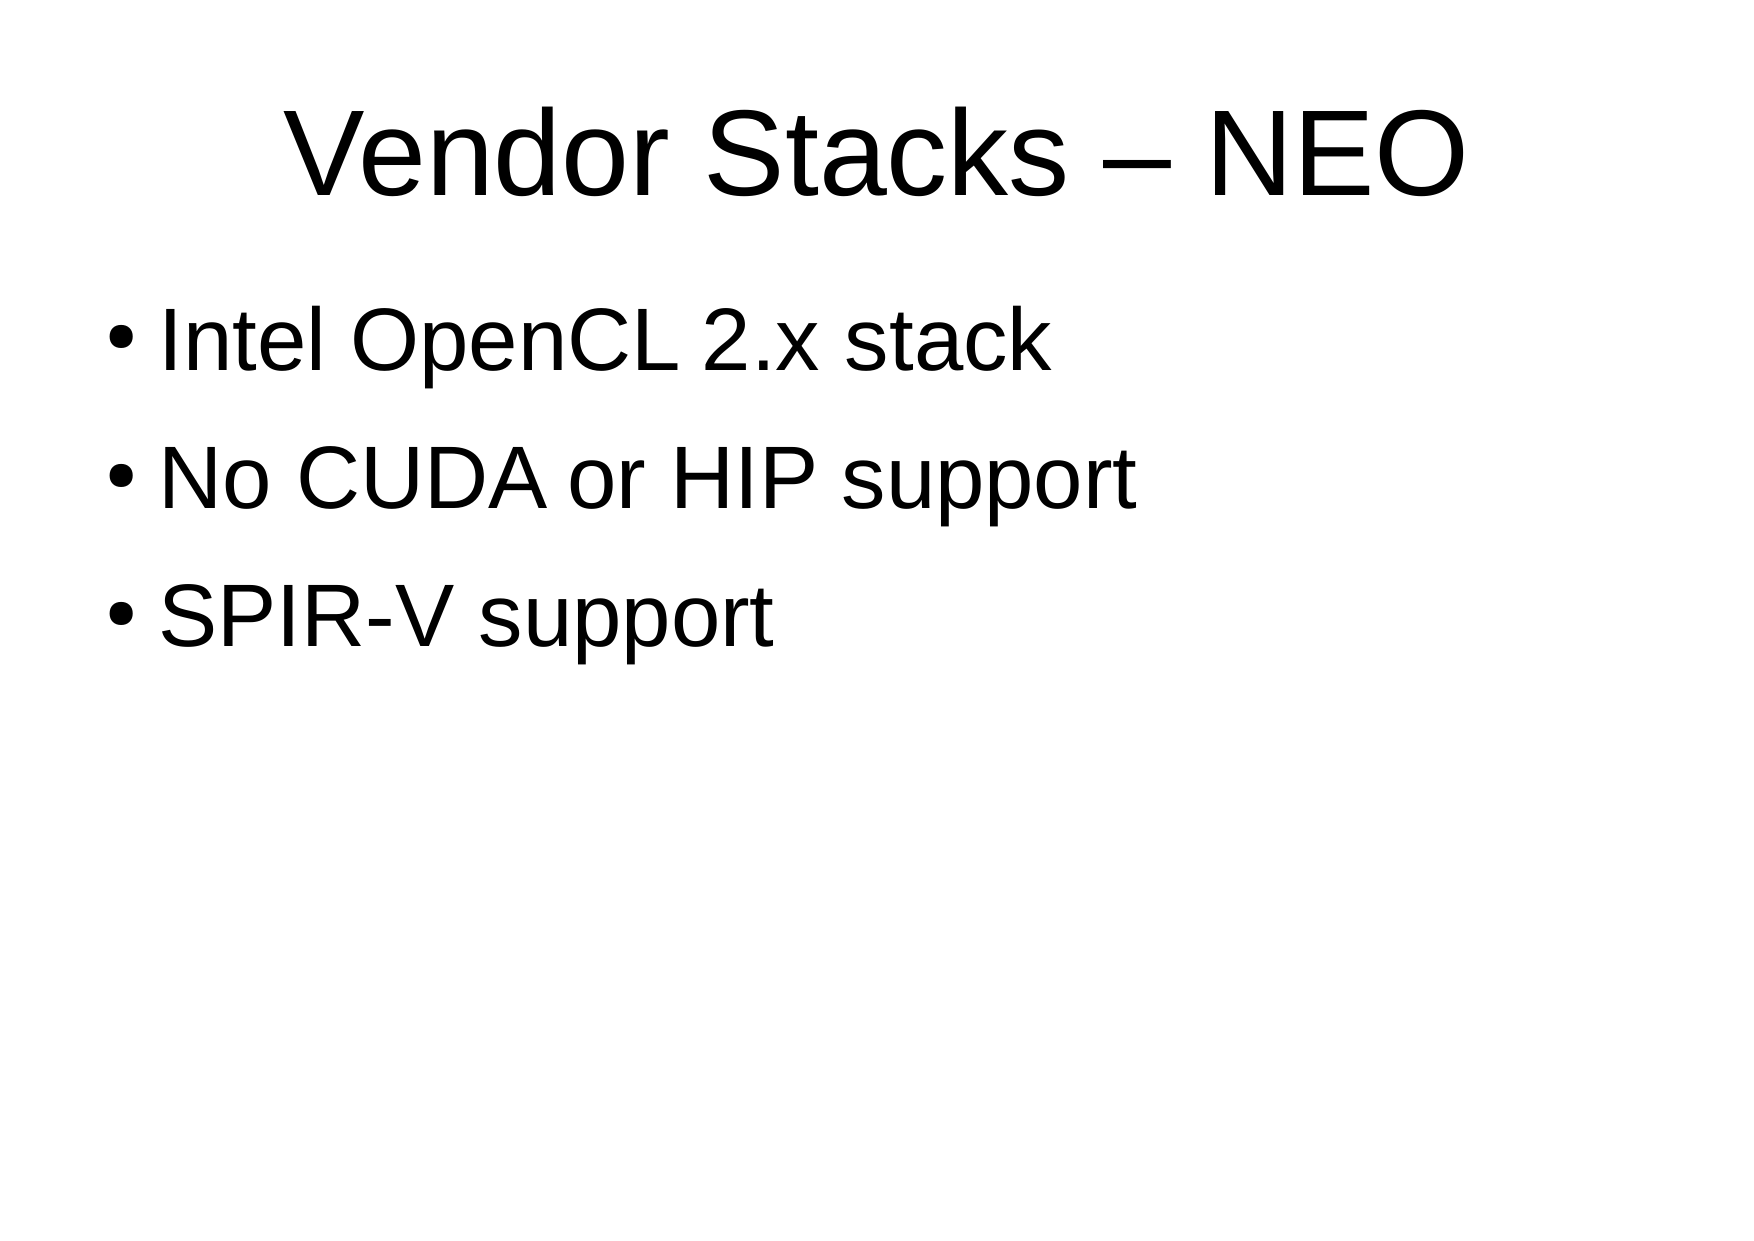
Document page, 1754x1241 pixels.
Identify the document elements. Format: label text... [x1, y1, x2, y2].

title Vendor Stacks – NEO [87, 49, 1667, 257]
list Intel OpenCL 2.x stack No CUDA or HIP support SPIR-V support [87, 289, 1667, 1010]
